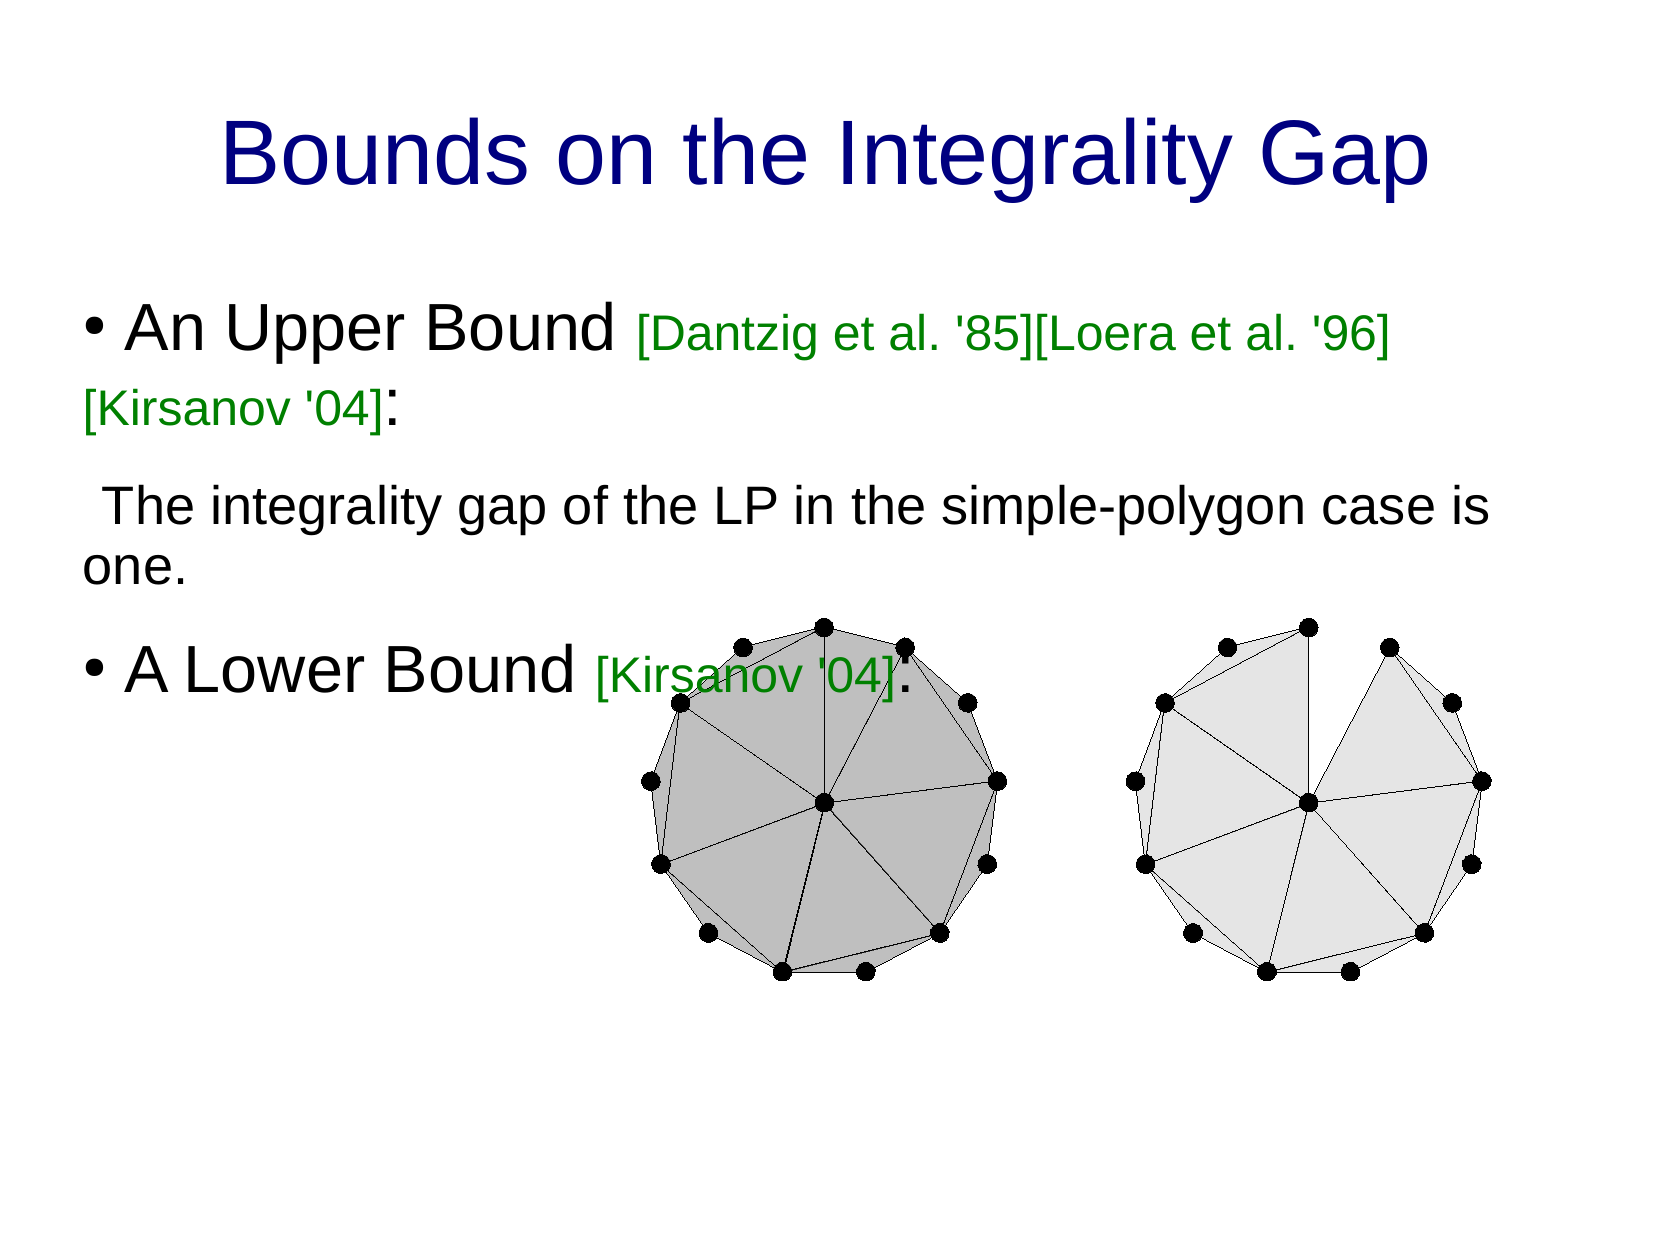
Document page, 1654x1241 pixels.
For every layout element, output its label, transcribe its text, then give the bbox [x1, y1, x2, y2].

title Bounds on the Integrality Gap [82, 49, 1571, 257]
list An Upper Bound [Dantzig et al. '85][Loera et al. '96][Kirsanov '04]: The integrality gap of the LP in the simple-polygon case is one. A Lower Bound [Kirsanov '04]: [82, 290, 1571, 1109]
